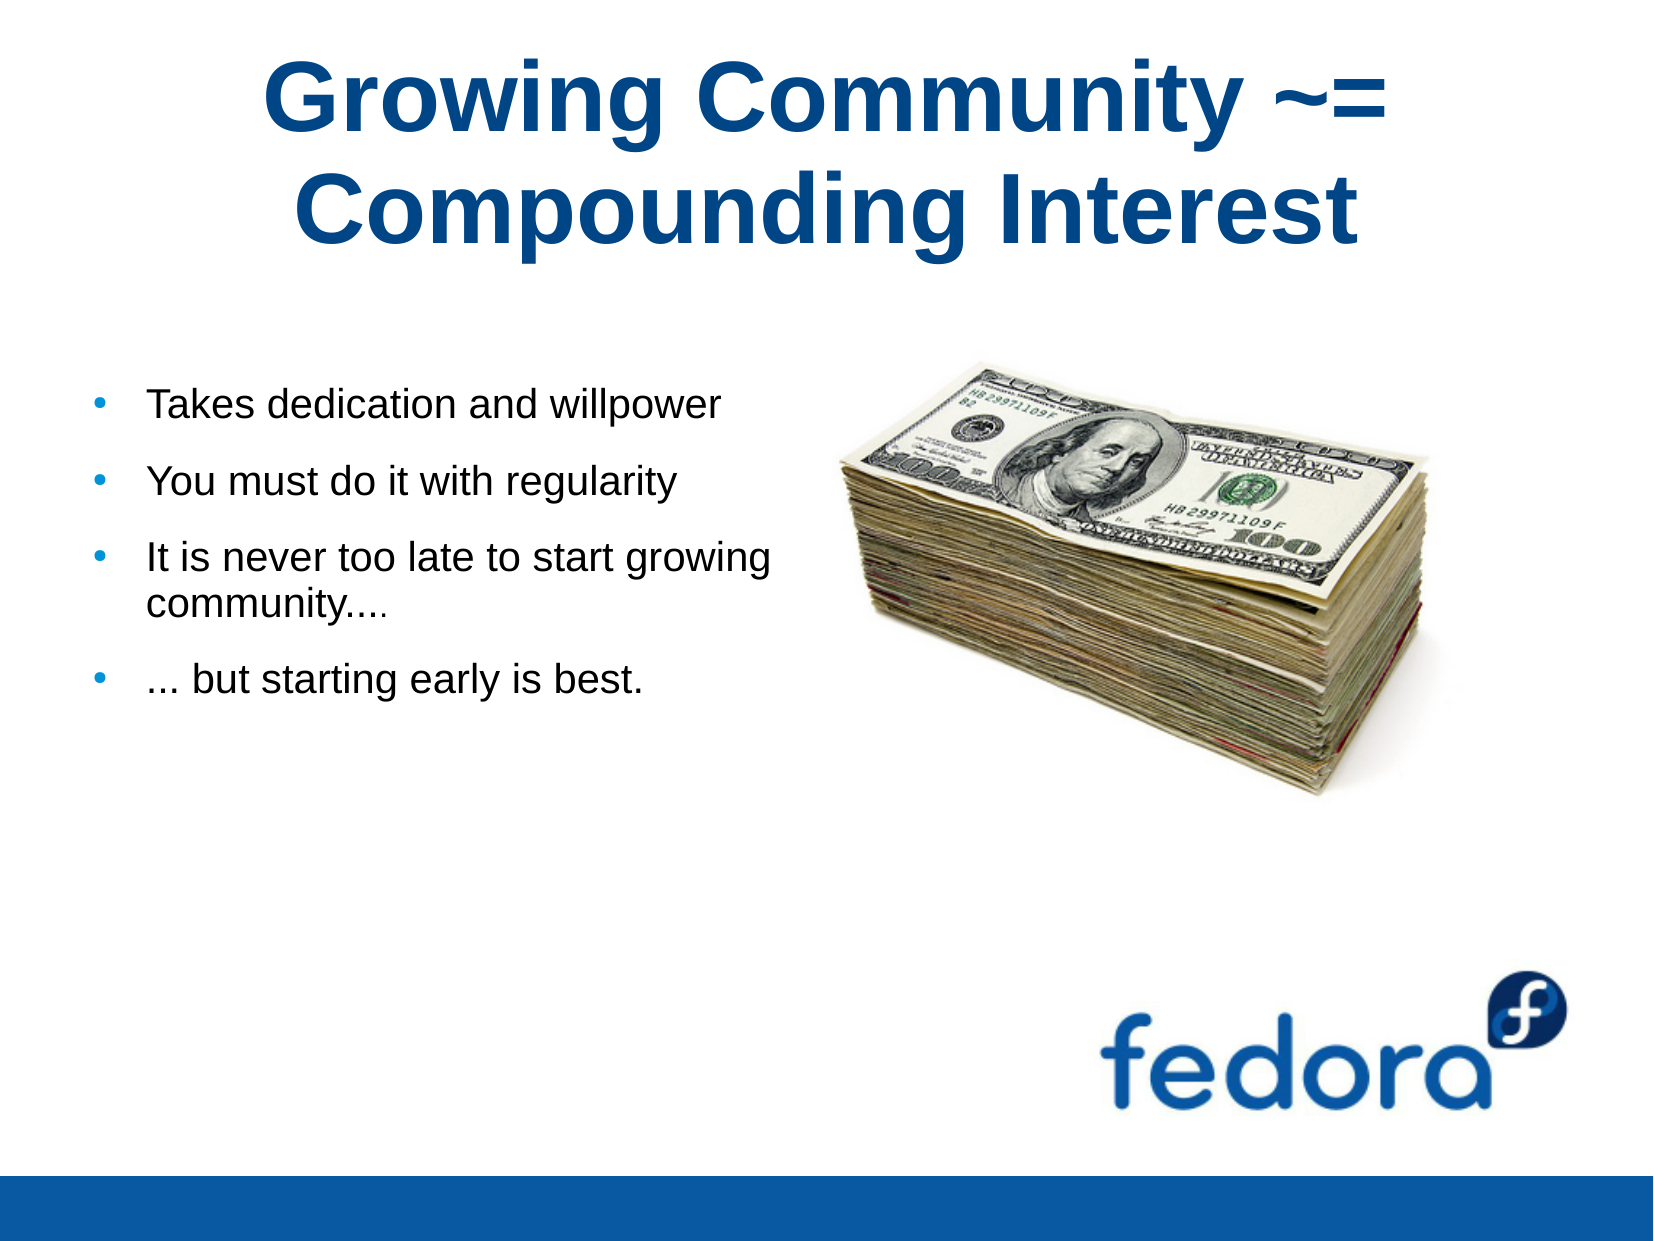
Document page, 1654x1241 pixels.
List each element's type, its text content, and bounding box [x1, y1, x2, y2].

picture [0, 0, 1654, 1241]
list Takes dedication and willpower You must do it with regularity It is never too late to start growing community.... ... but starting early is best. [75, 381, 1008, 1201]
title Growing Community ~= Compounding Interest [82, 41, 1571, 265]
